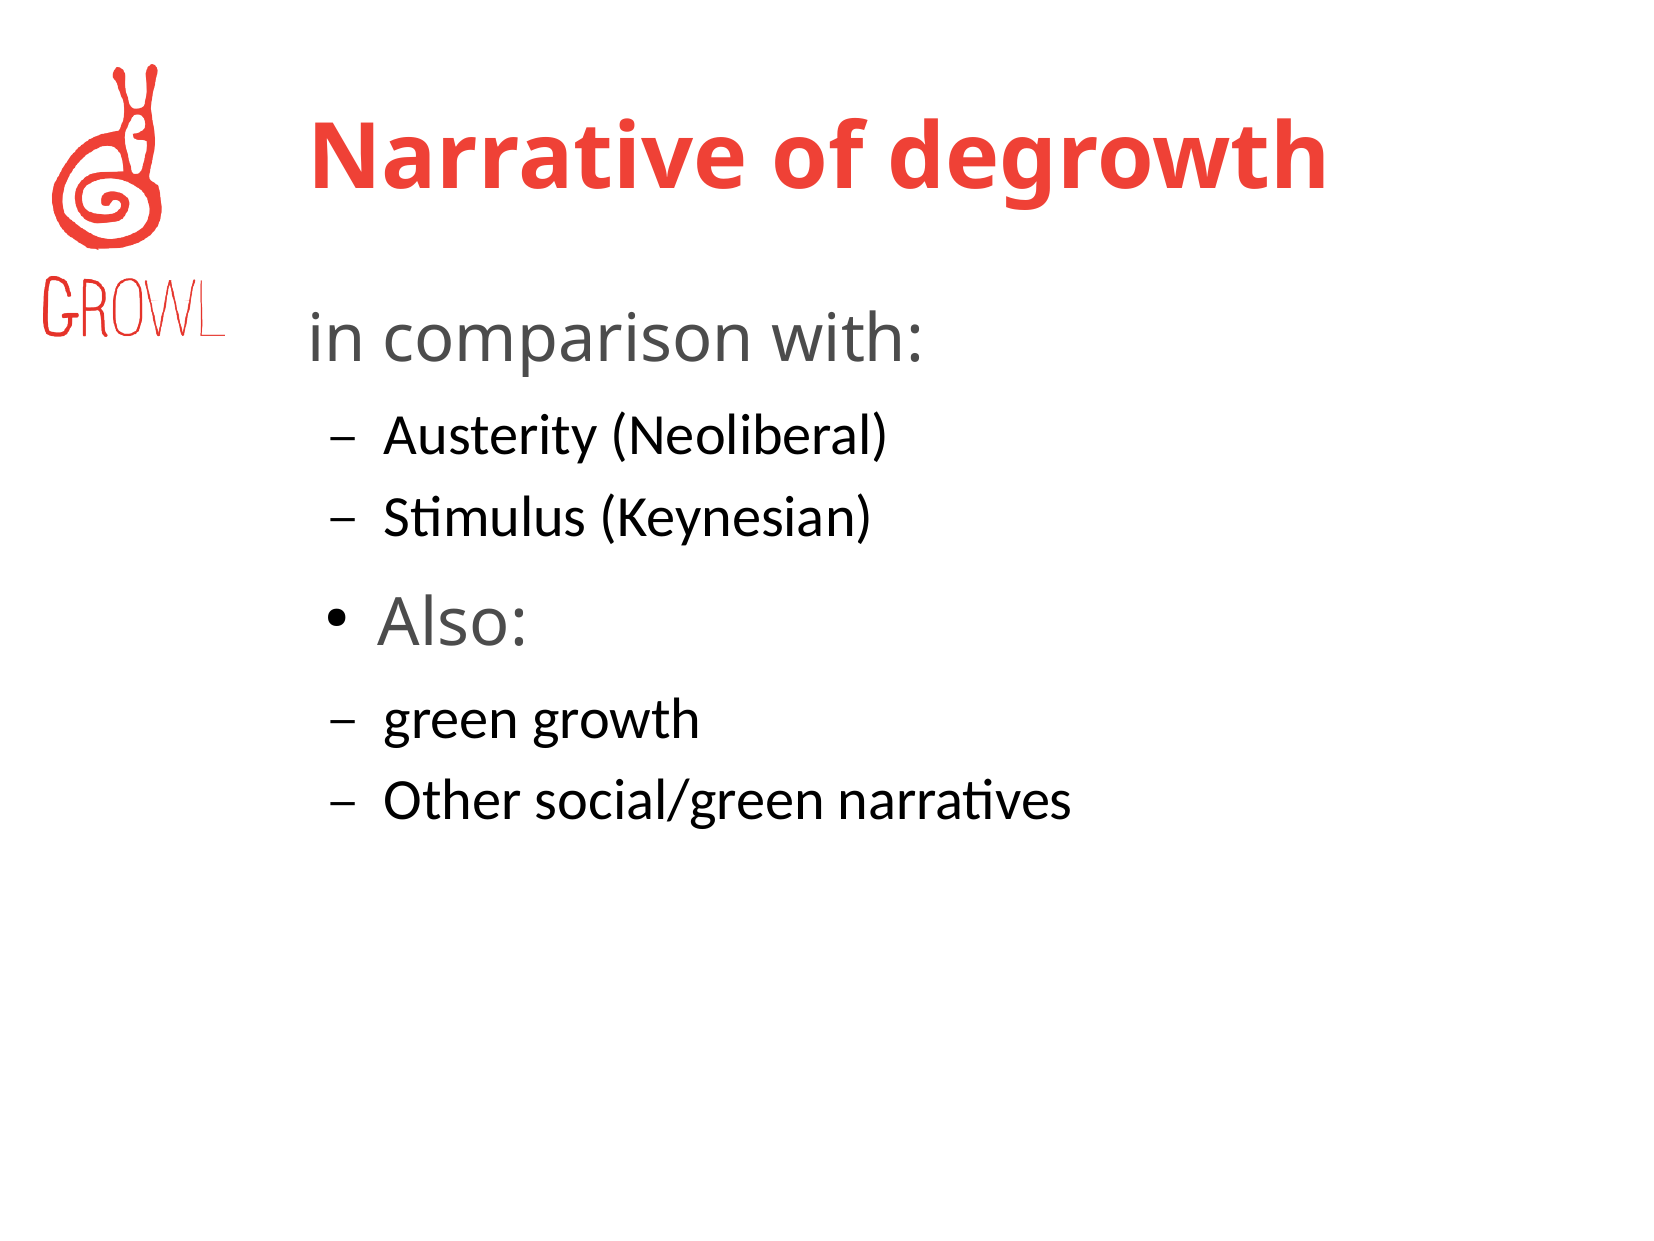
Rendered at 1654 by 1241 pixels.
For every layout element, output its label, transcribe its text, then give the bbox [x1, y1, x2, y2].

list in comparison with: Austerity (Neoliberal) Stimulus (Keynesian) Also: green growth Other social/green narratives [307, 290, 1538, 1010]
title Narrative of degrowth [307, 49, 1571, 257]
picture [43, 64, 225, 337]
